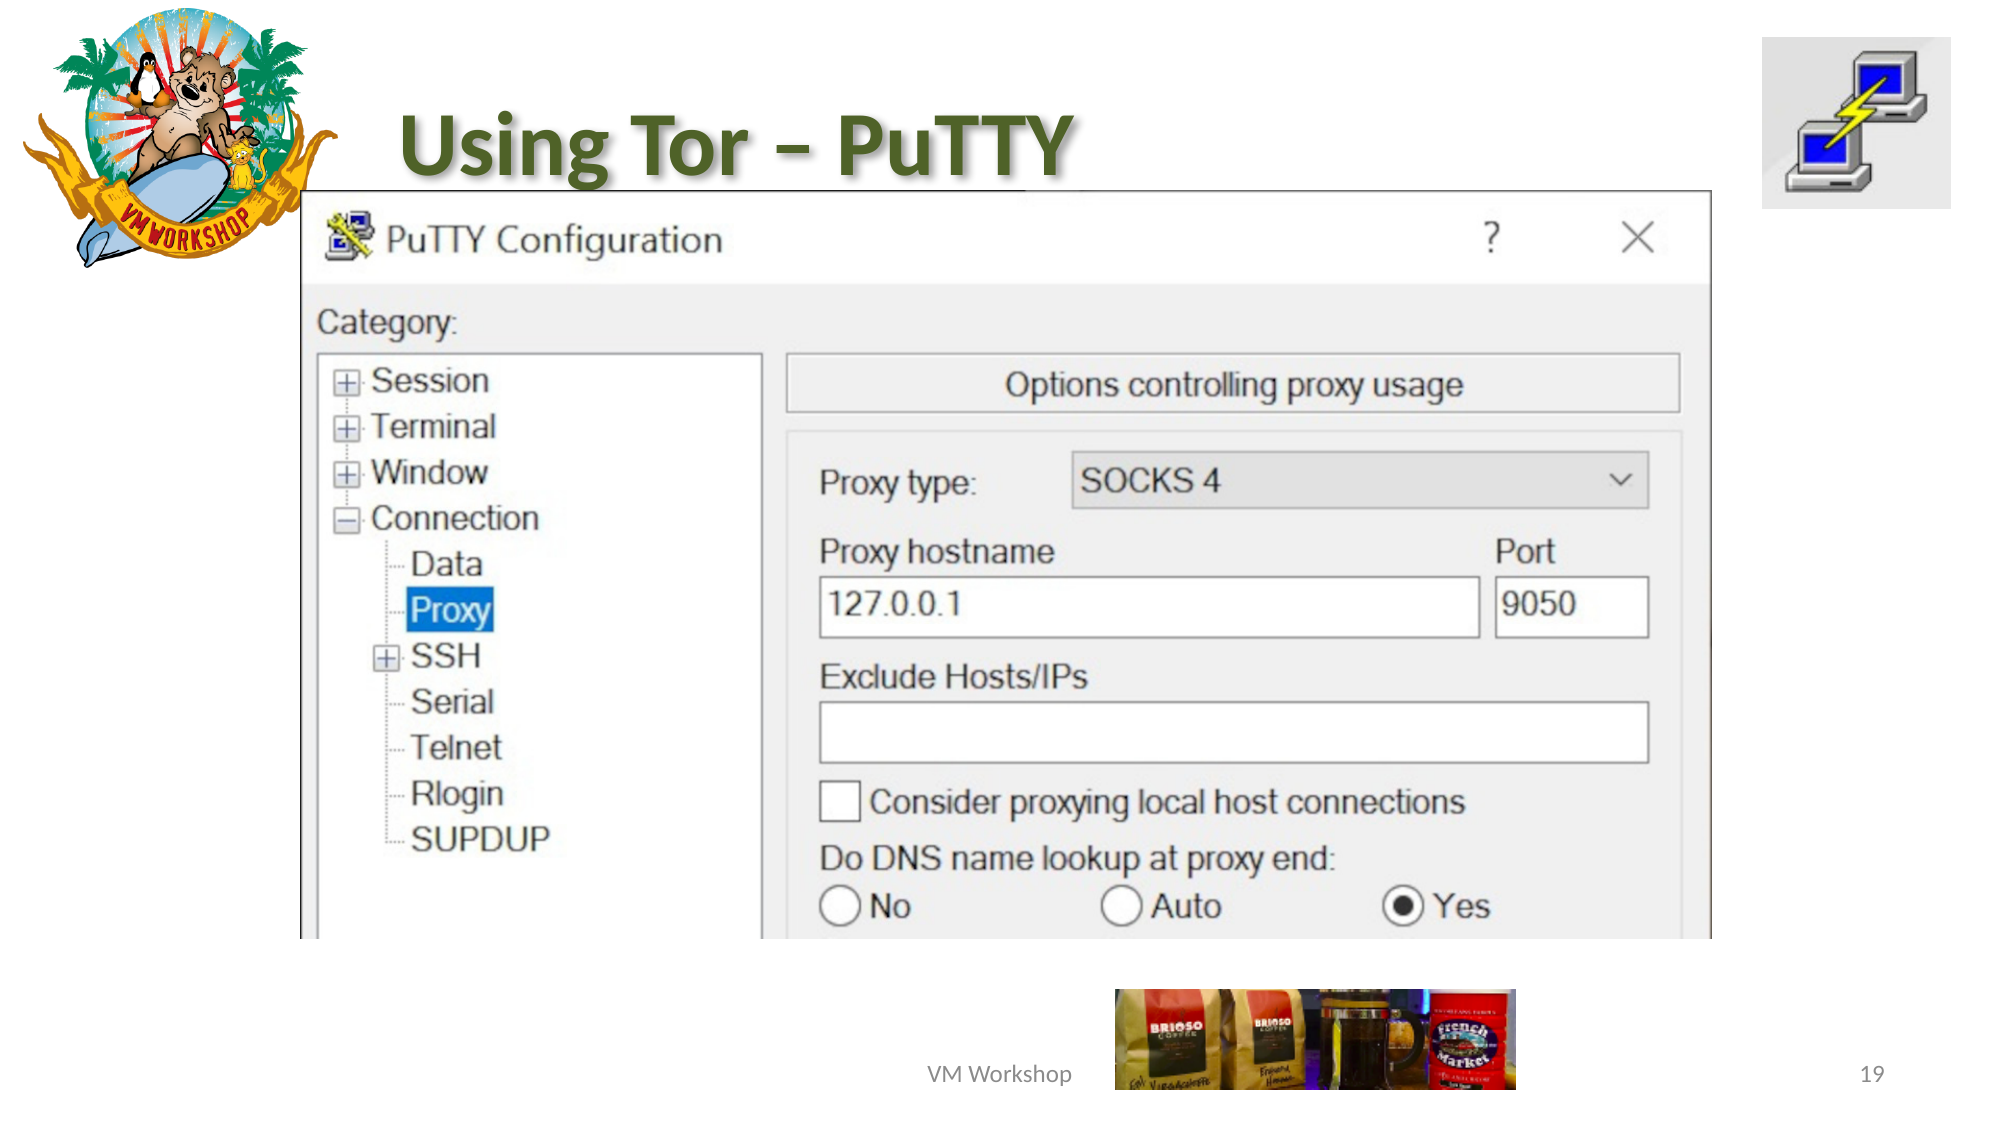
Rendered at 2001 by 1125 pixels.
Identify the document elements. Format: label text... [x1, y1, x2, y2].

picture [1762, 37, 1951, 210]
title Using Tor – PuTTY [383, 45, 1913, 233]
picture [1115, 989, 1516, 1090]
picture [23, 8, 1712, 939]
